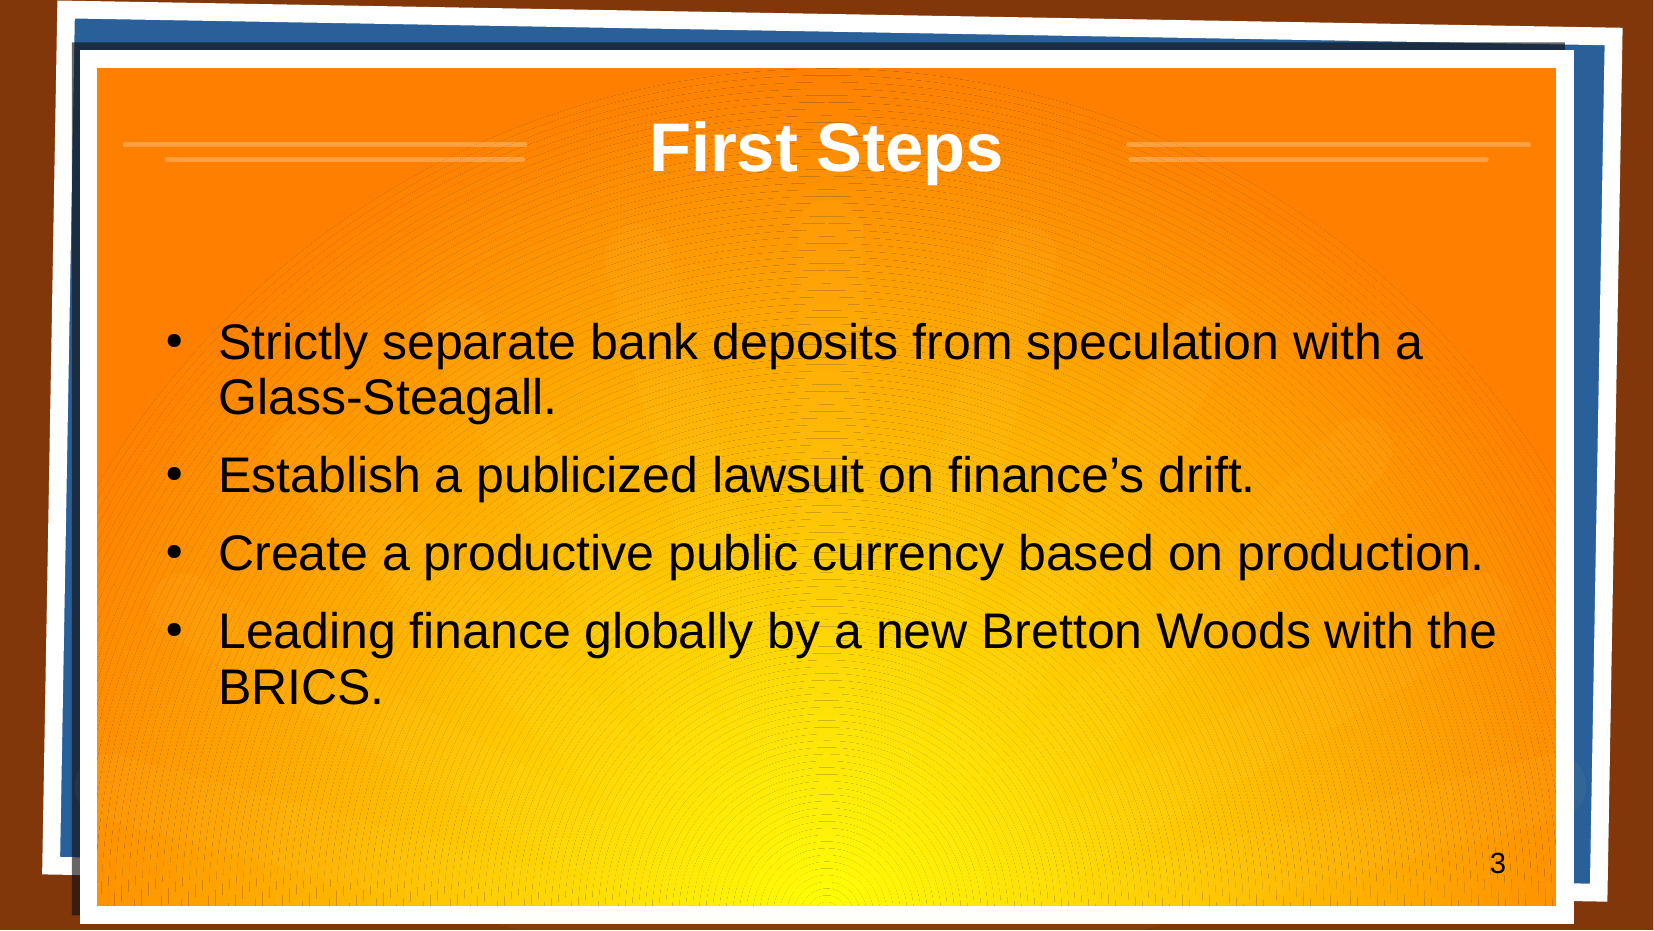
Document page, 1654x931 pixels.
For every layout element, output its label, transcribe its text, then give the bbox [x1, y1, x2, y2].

list Strictly separate bank deposits from speculation with a Glass-Steagall. Establish a publicized lawsuit on finance’s drift. Create a productive public currency based on production. Leading finance globally by a new Bretton Woods with the BRICS. [147, 236, 1506, 827]
title First Steps [531, 73, 1123, 222]
